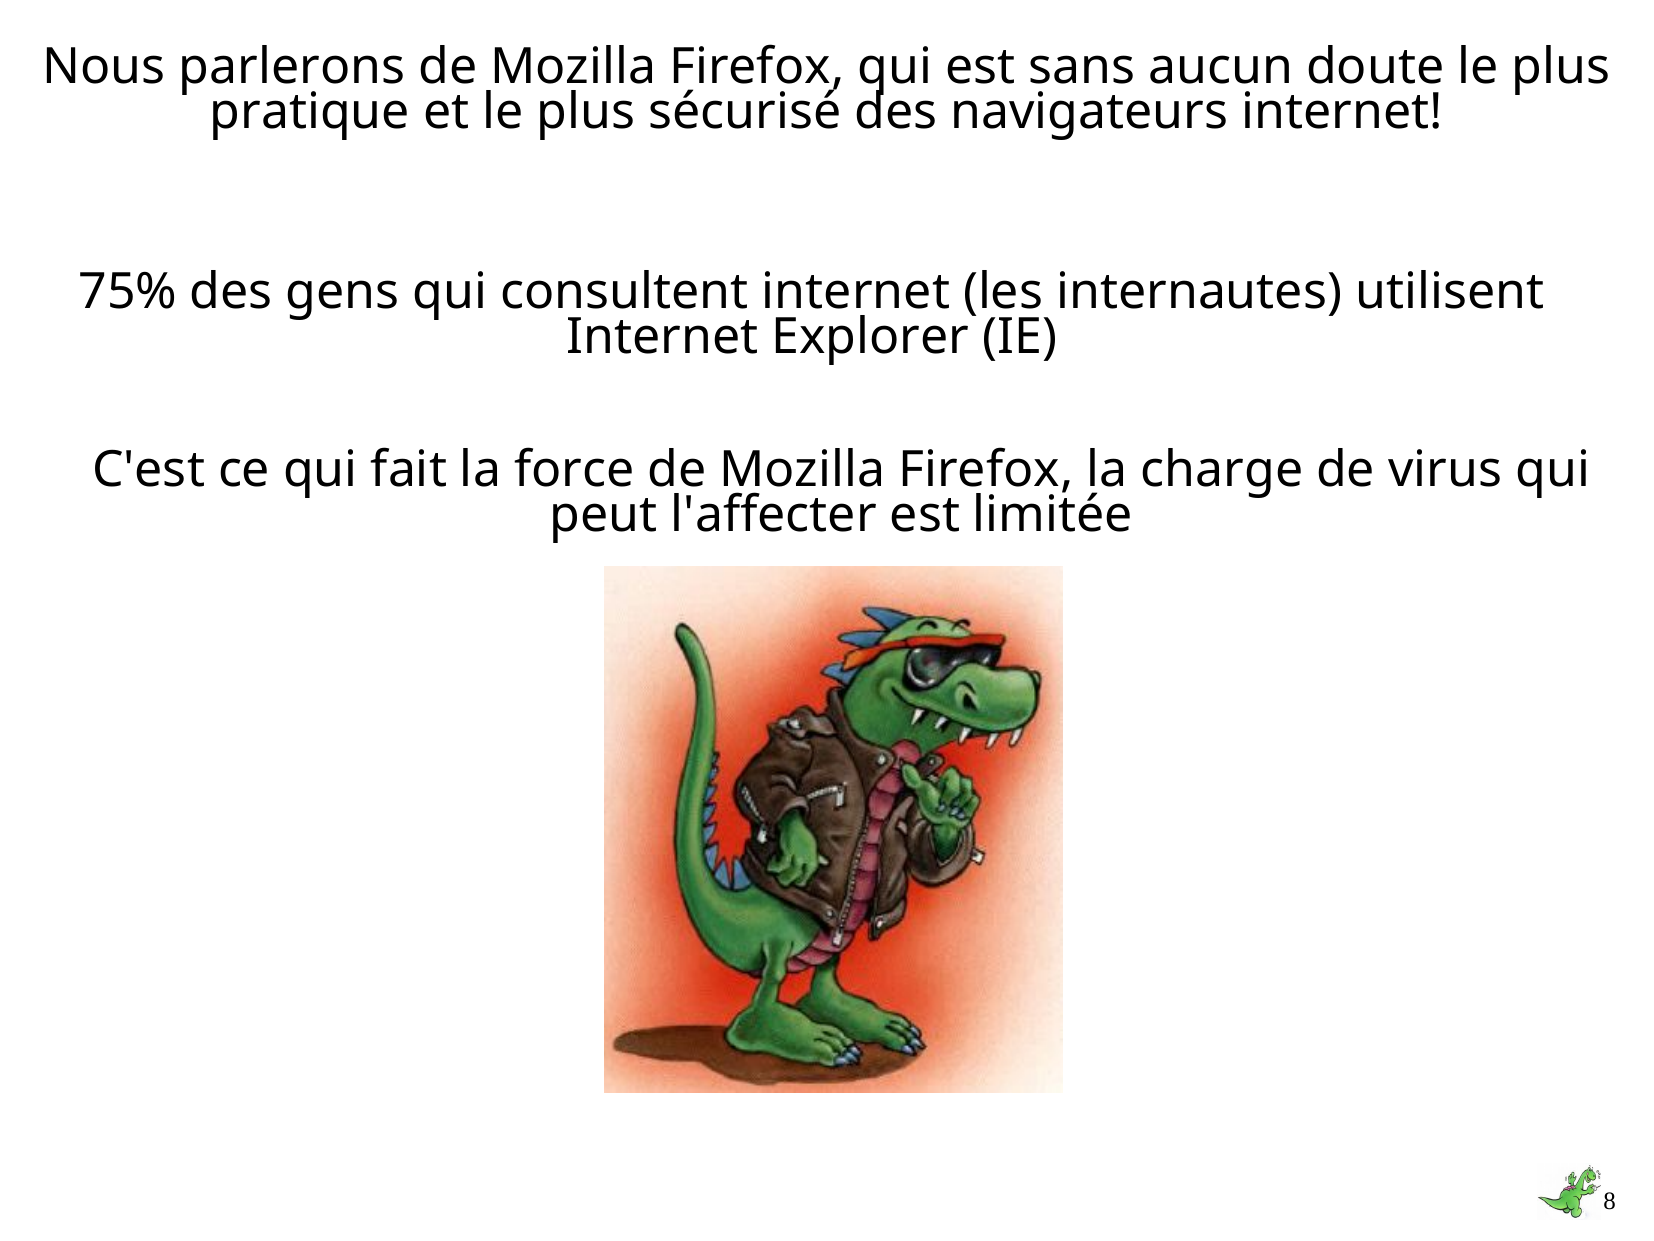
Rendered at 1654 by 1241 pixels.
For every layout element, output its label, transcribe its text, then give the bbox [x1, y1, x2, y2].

picture [604, 566, 1063, 1093]
text_box 8 [1603, 1186, 1632, 1216]
picture [1537, 1163, 1601, 1220]
text_box C'est ce qui fait la force de Mozilla Firefox, la charge de virus qui peut l'affecter est limitée [59, 442, 1625, 573]
text_box Nous parlerons de Mozilla Firefox, qui est sans aucun doute le plus pratique et le plus sécurisé des navigateurs internet! [0, 39, 1654, 170]
text_box 75% des gens qui consultent internet (les internautes) utilisent Internet Explorer (IE) [29, 265, 1595, 396]
